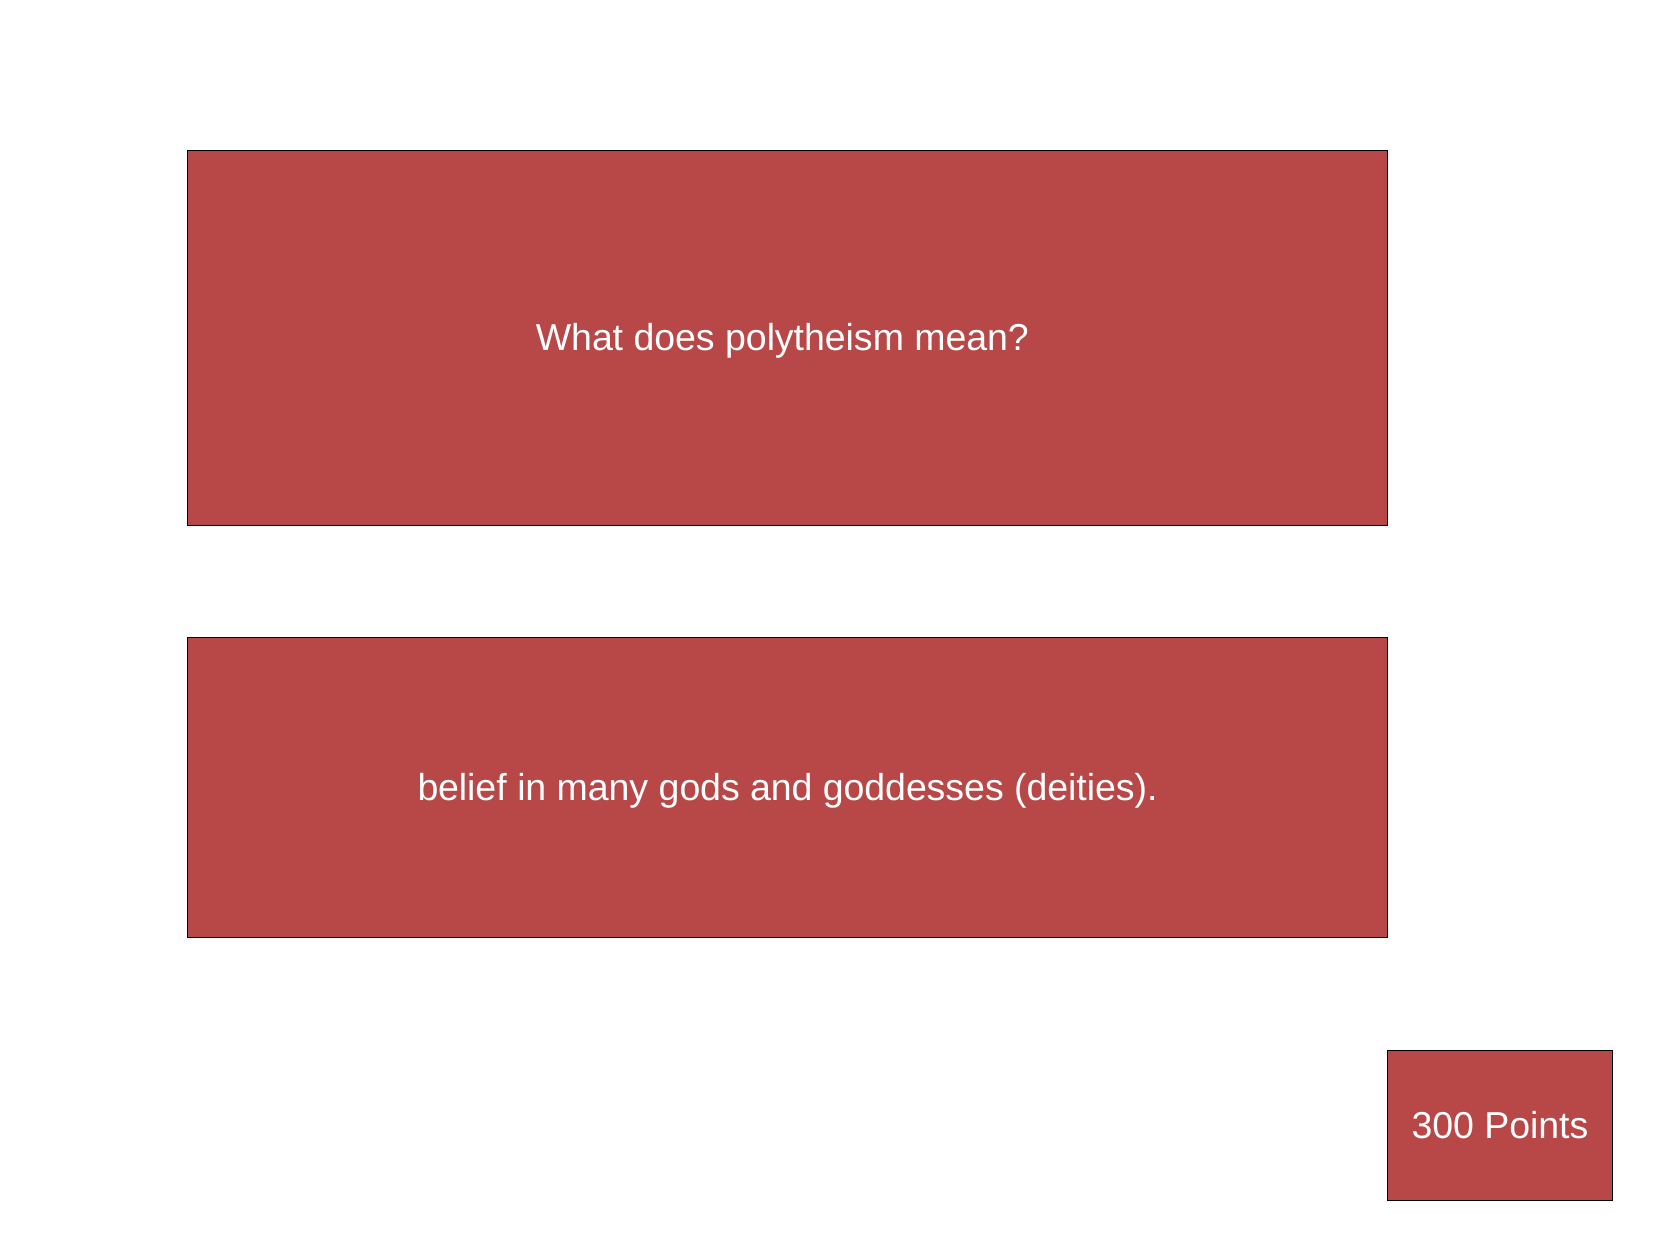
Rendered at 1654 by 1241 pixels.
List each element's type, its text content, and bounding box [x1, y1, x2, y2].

text_box What does polytheism mean? [187, 150, 1388, 526]
text_box belief in many gods and goddesses (deities). [187, 637, 1388, 938]
text_box 300 Points [1387, 1050, 1613, 1201]
